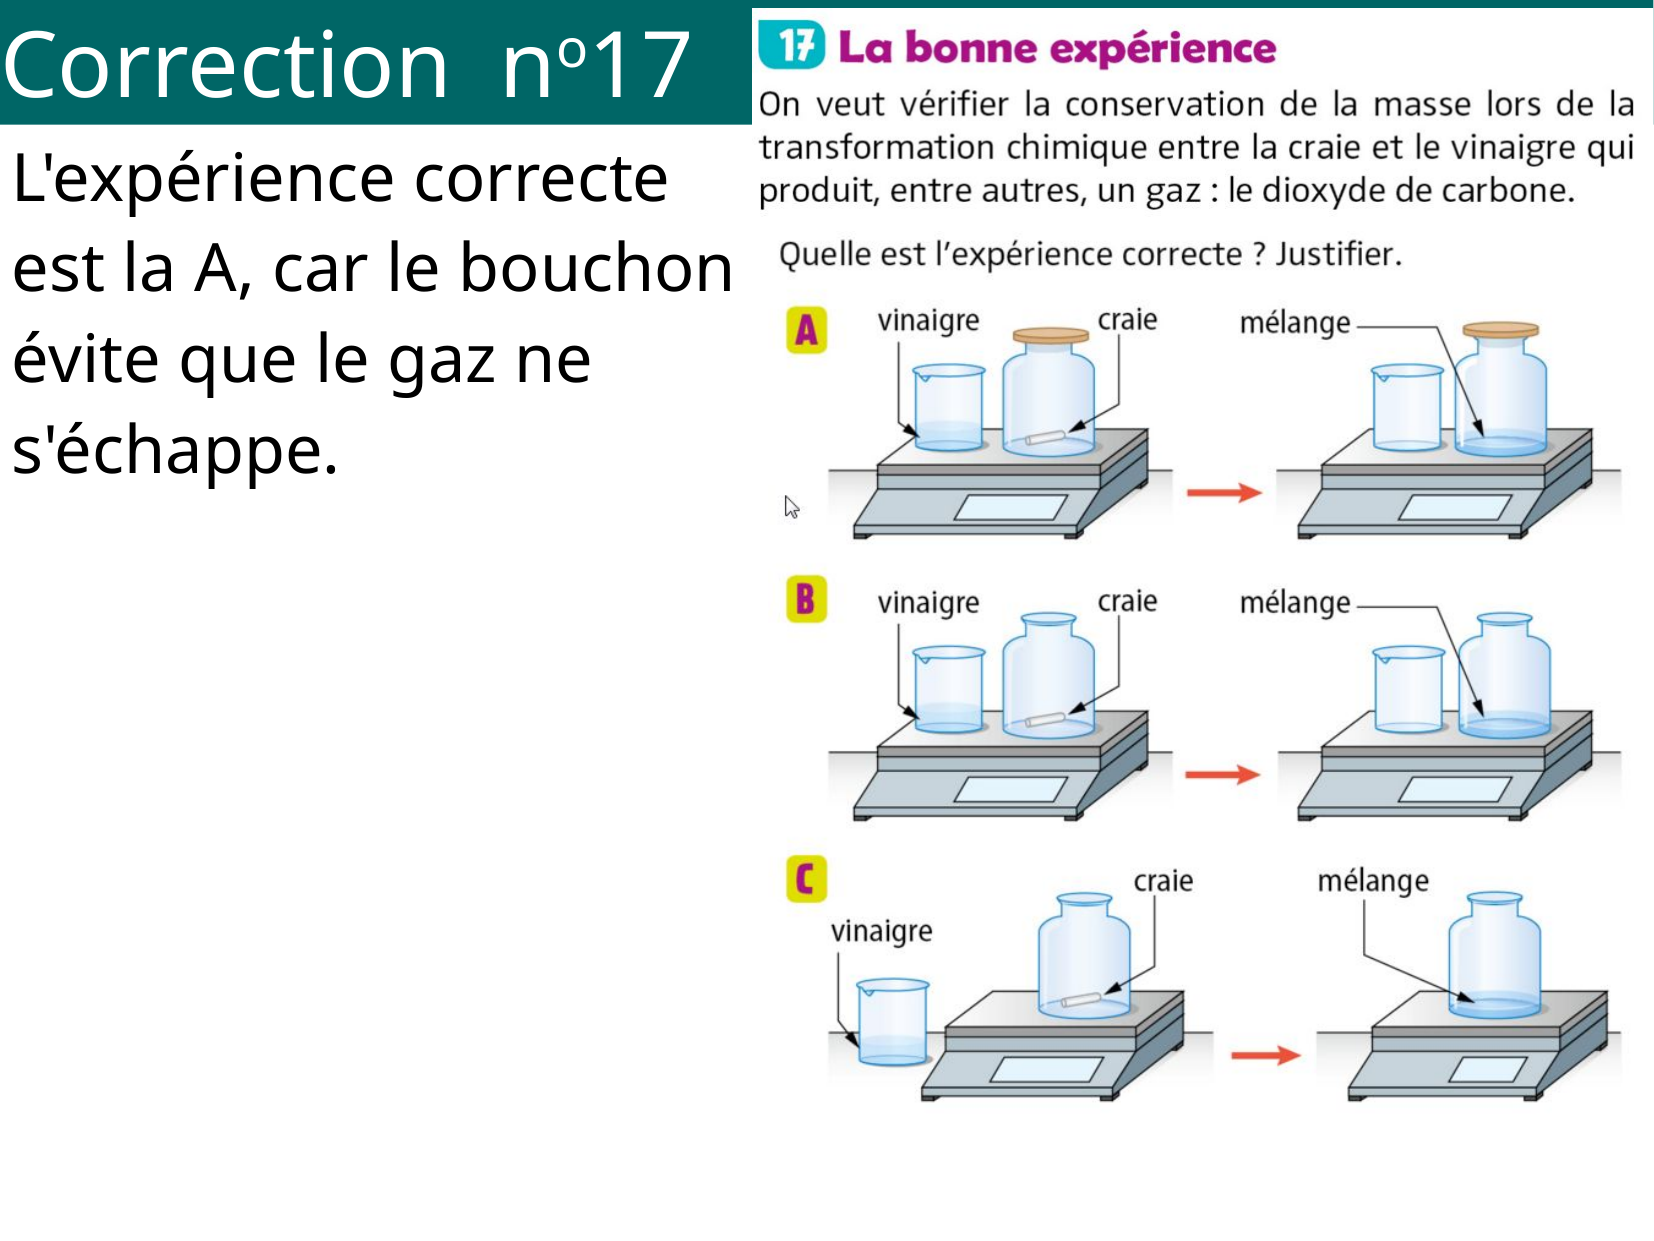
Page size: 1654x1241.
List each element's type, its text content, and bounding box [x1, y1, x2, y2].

title Correction no17 [0, 10, 752, 114]
subtitle L'expérience correcte est la A, car le bouchon évite que le gaz ne s'échappe. [11, 129, 1642, 1229]
picture [768, 231, 1640, 1123]
picture [752, 8, 1654, 219]
